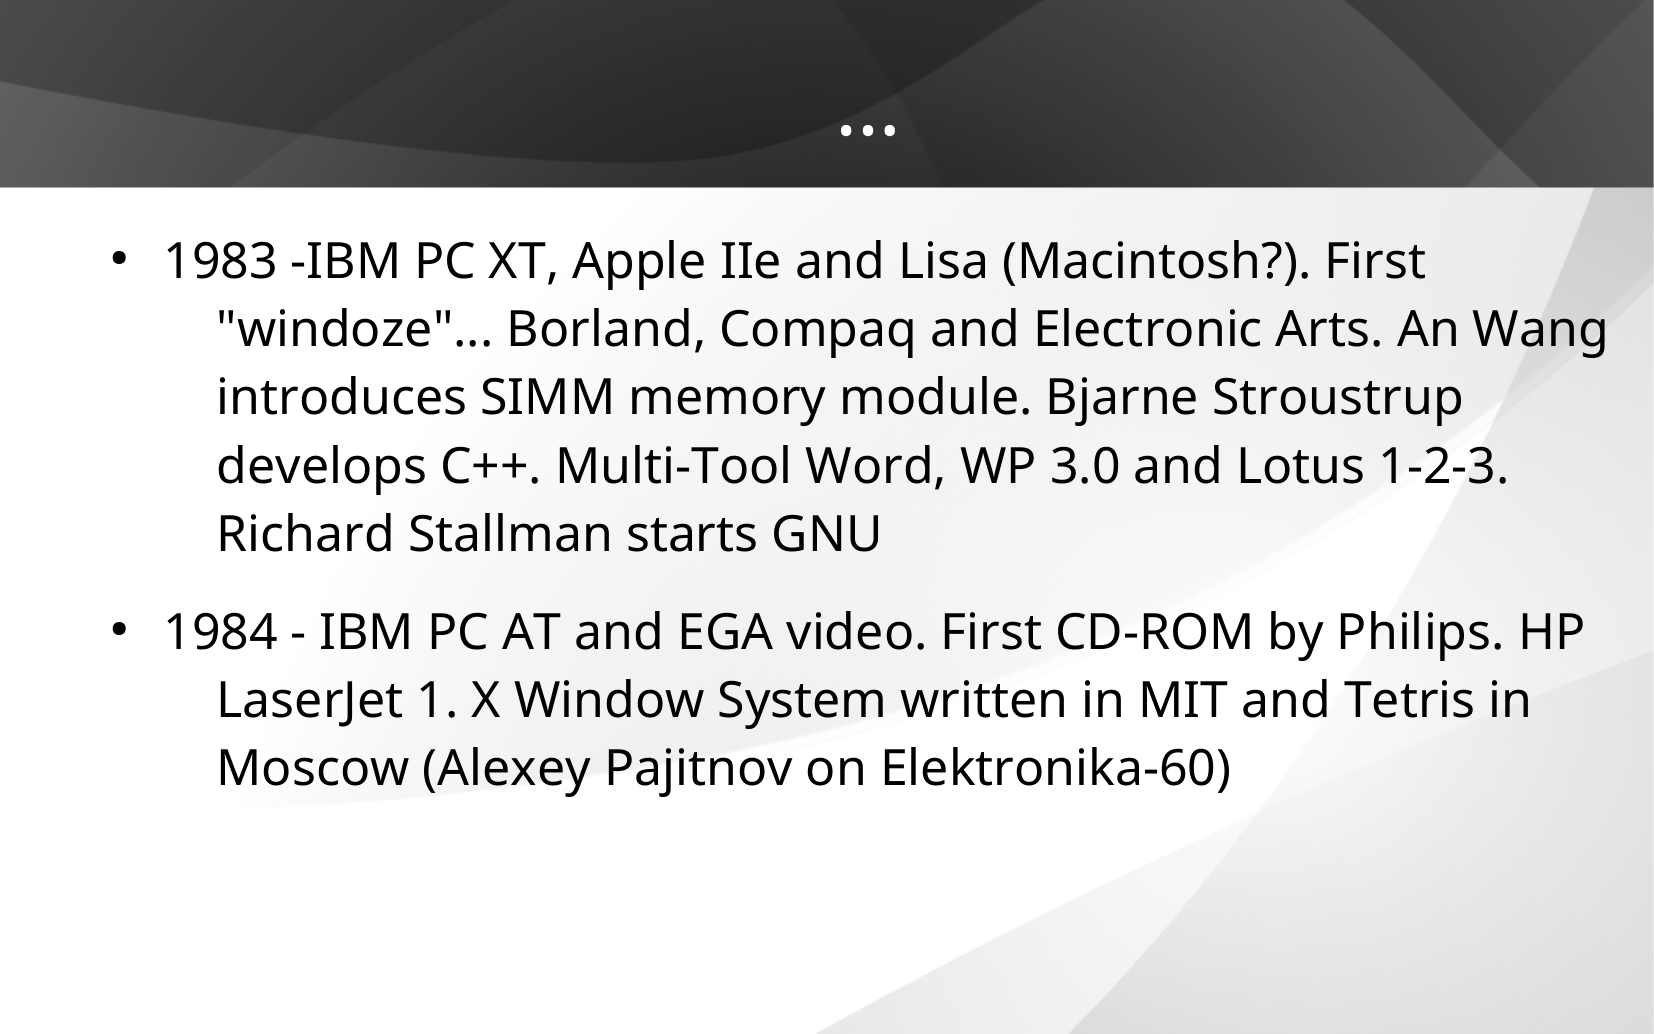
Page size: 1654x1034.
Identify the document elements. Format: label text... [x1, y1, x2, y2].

title … [124, 0, 1613, 208]
picture [0, 0, 1654, 1034]
list 1983 -IBM PC XT, Apple IIe and Lisa (Macintosh?). First "windoze"... Borland, Compaq and Electronic Arts. An Wang introduces SIMM memory module. Bjarne Stroustrup develops C++. Multi-Tool Word, WP 3.0 and Lotus 1-2-3. Richard Stallman starts GNU 1984 - IBM PC AT and EGA video. First CD-ROM by Philips. HP LaserJet 1. X Window System written in MIT and Tetris in Moscow (Alexey Pajitnov on Elektronika-60) [75, 225, 1613, 1013]
